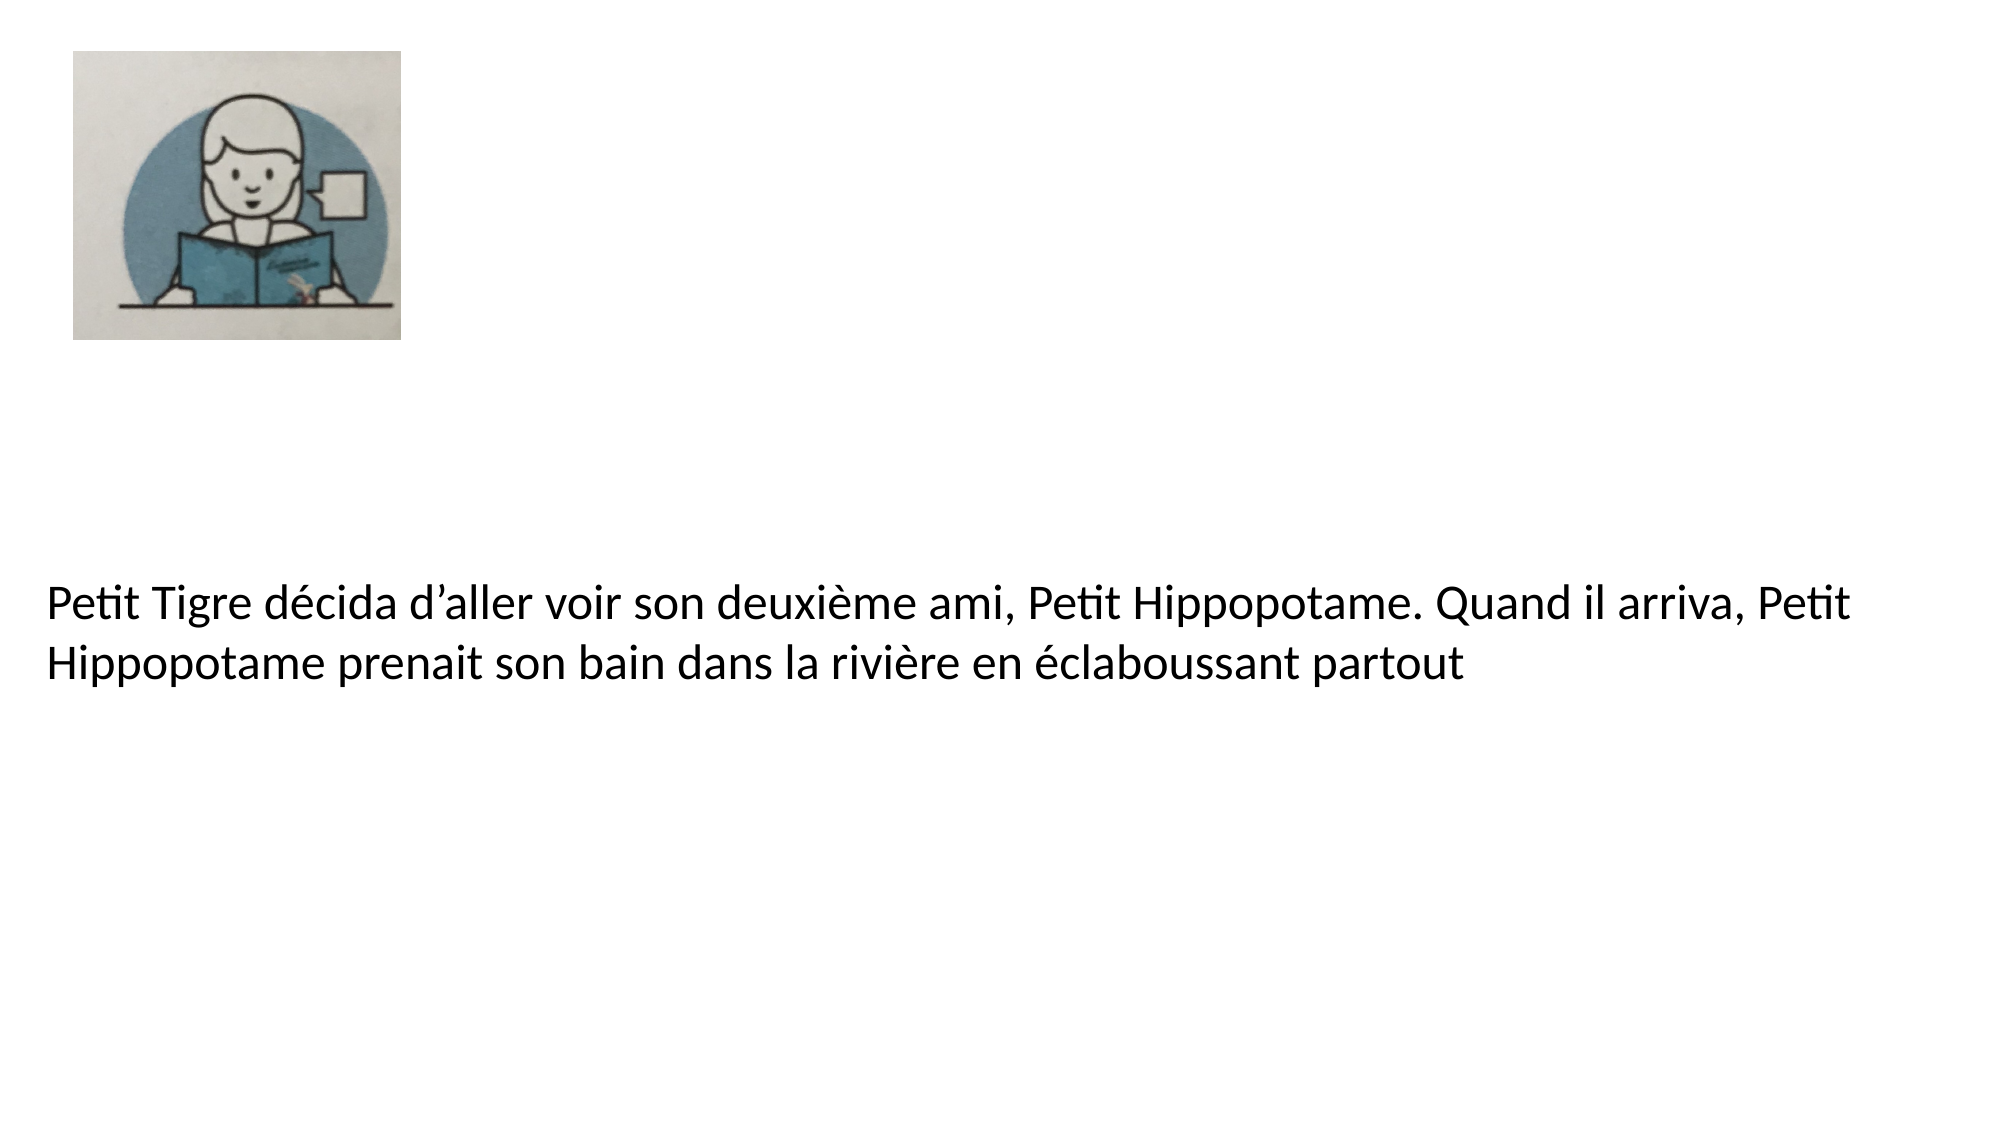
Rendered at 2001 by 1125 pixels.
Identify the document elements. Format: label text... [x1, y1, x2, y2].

text_box Petit Tigre décida d’aller voir son deuxième ami, Petit Hippopotame. Quand il arriva, Petit Hippopotame prenait son bain dans la rivière en éclaboussant partout [31, 562, 1868, 698]
picture [73, 51, 401, 340]
